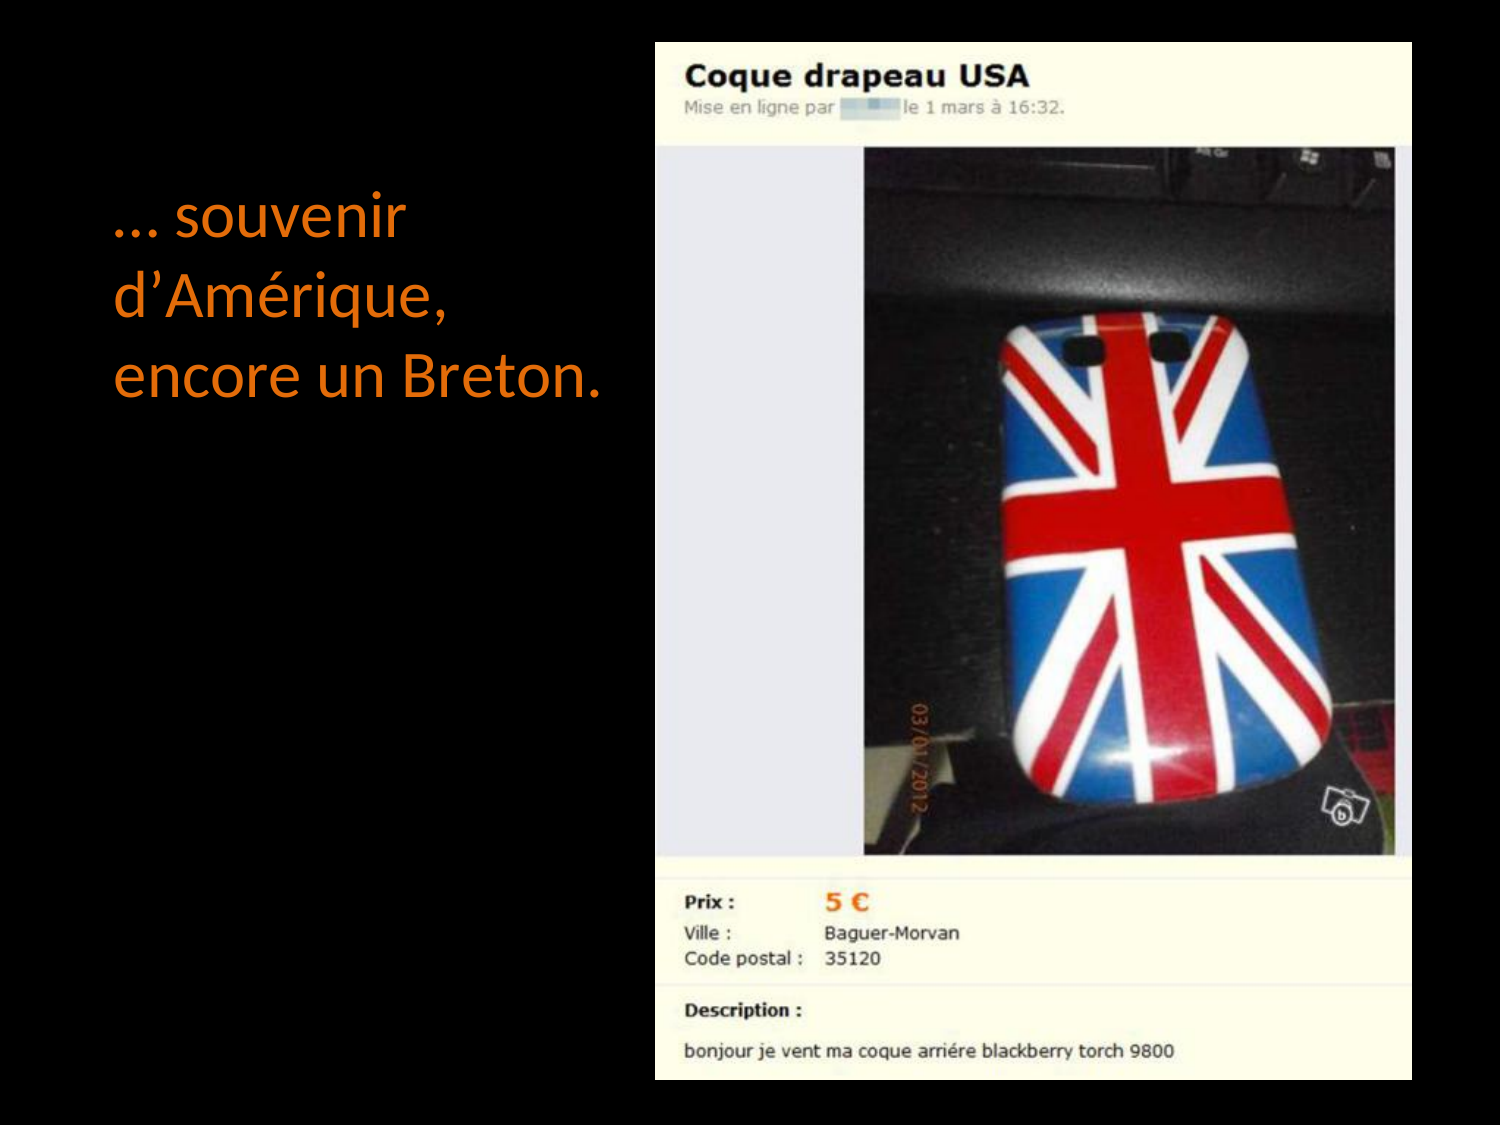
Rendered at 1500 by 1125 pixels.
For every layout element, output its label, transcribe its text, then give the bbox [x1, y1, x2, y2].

picture [655, 42, 1412, 1080]
list … souvenir d’Amérique, encore un Breton. [98, 163, 656, 719]
